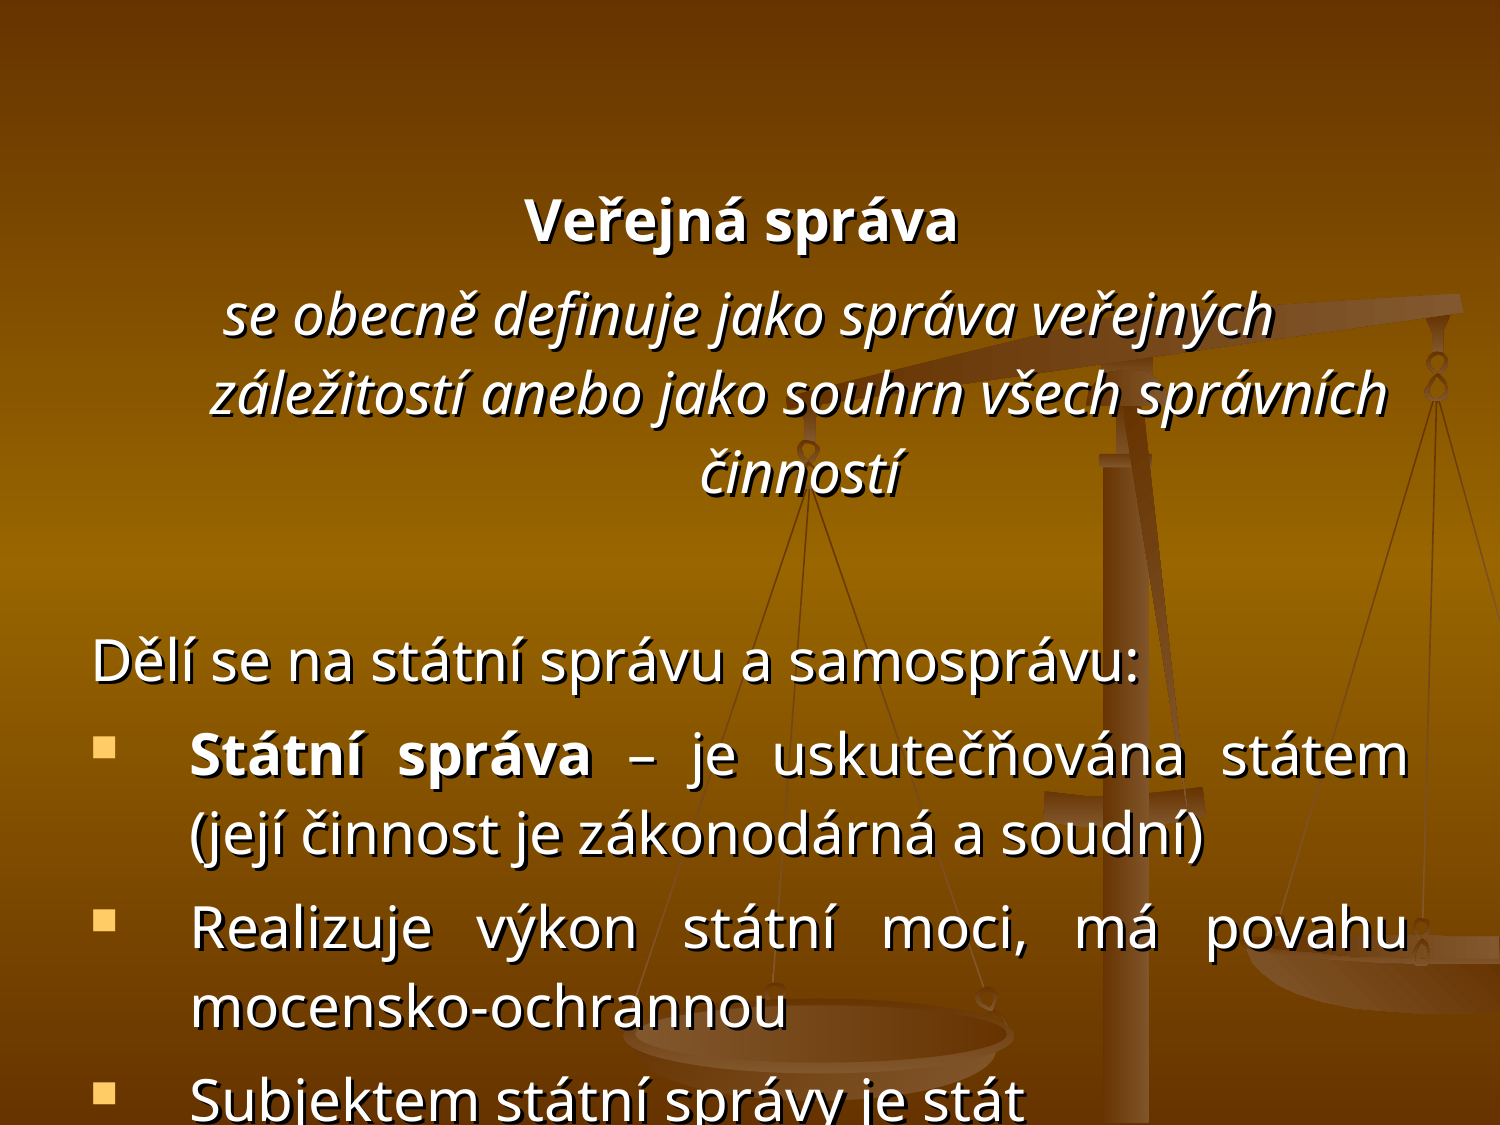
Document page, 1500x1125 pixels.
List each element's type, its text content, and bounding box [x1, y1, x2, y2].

list Veřejná správa se obecně definuje jako správa veřejných záležitostí anebo jako souhrn všech správních činností Dělí se na státní správu a samosprávu: Státní správa – je uskutečňována státem (její činnost je zákonodárná a soudní) Realizuje výkon státní moci, má povahu mocensko-ochrannou Subjektem státní správy je stát [75, 78, 1426, 1125]
